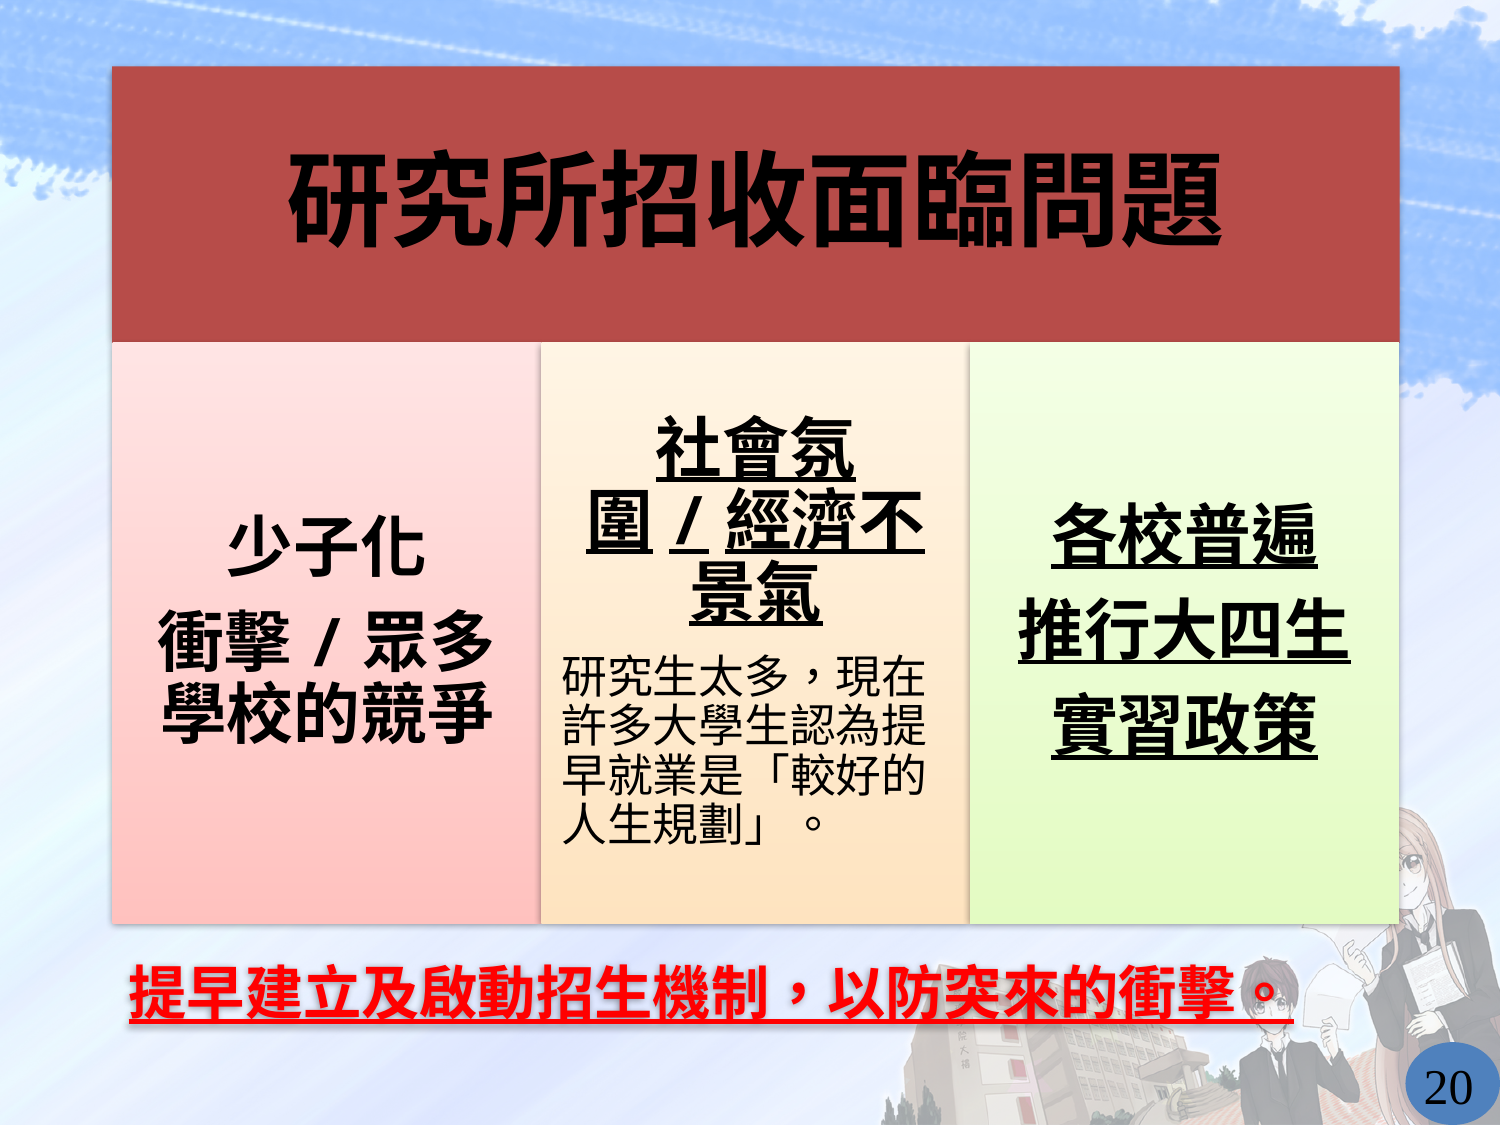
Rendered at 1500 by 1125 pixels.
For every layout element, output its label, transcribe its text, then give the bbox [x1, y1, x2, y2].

text_box 少子化 衝擊/眾多學校的競爭 [112, 342, 541, 924]
text_box [1489, 1057, 1500, 1110]
text_box <編號> [1387, 1046, 1489, 1125]
text_box 研究所招收面臨問題 [112, 66, 1400, 343]
text_box 社會氛圍/經濟不景氣 研究生太多，現在許多大學生認為提早就業是「較好的人生規劃」。 [541, 342, 970, 924]
text_box 各校普遍 推行大四生 實習政策 [970, 342, 1399, 924]
text_box 提早建立及啟動招生機制，以防突來的衝擊。 [100, 949, 1388, 1034]
text_box [1432, 1042, 1473, 1046]
